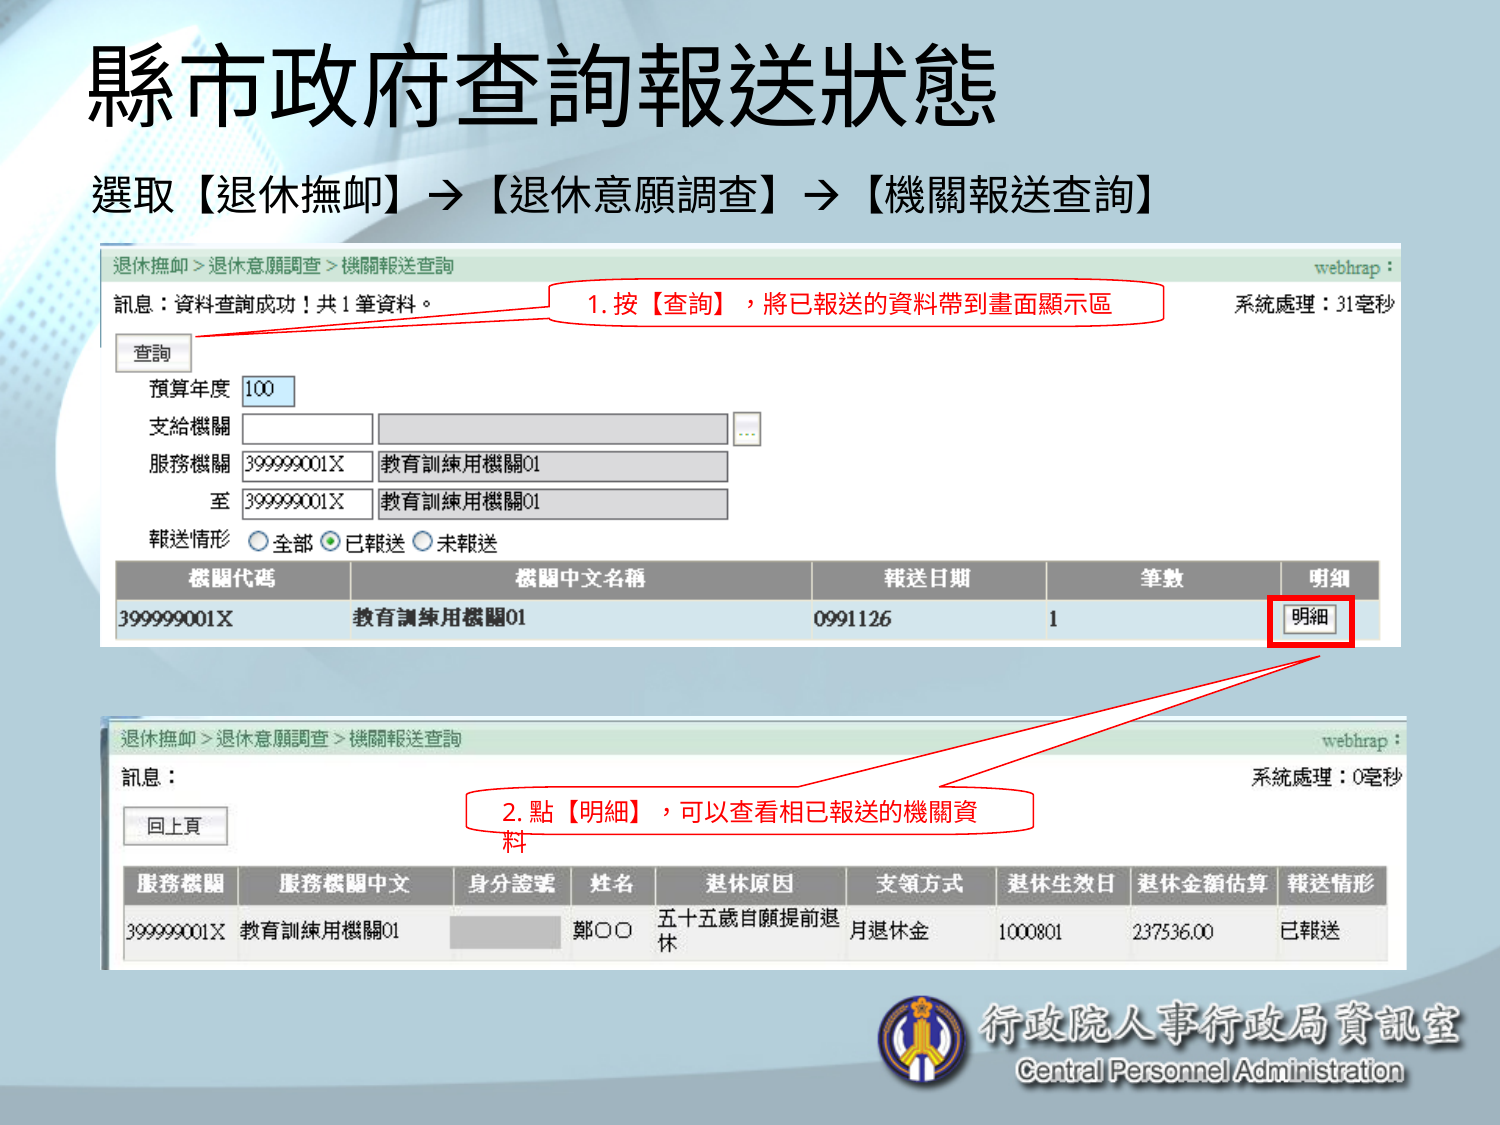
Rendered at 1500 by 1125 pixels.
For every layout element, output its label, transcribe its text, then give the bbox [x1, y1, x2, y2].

picture [0, 0, 1500, 1125]
text_box 2.點【明細】，可以查看相已報送的機關資料 [466, 655, 1321, 835]
text_box 選取【退休撫卹】【退休意願調查】【機關報送查詢】 [1273, 601, 1349, 642]
text_box 1.按【查詢】，將已報送的資料帶到畫面顯示區 [195, 278, 1164, 337]
title 縣市政府查詢報送狀態 [70, 30, 1311, 138]
text_box 選取【退休撫卹】【退休意願調查】【機關報送查詢】 [76, 160, 1352, 836]
